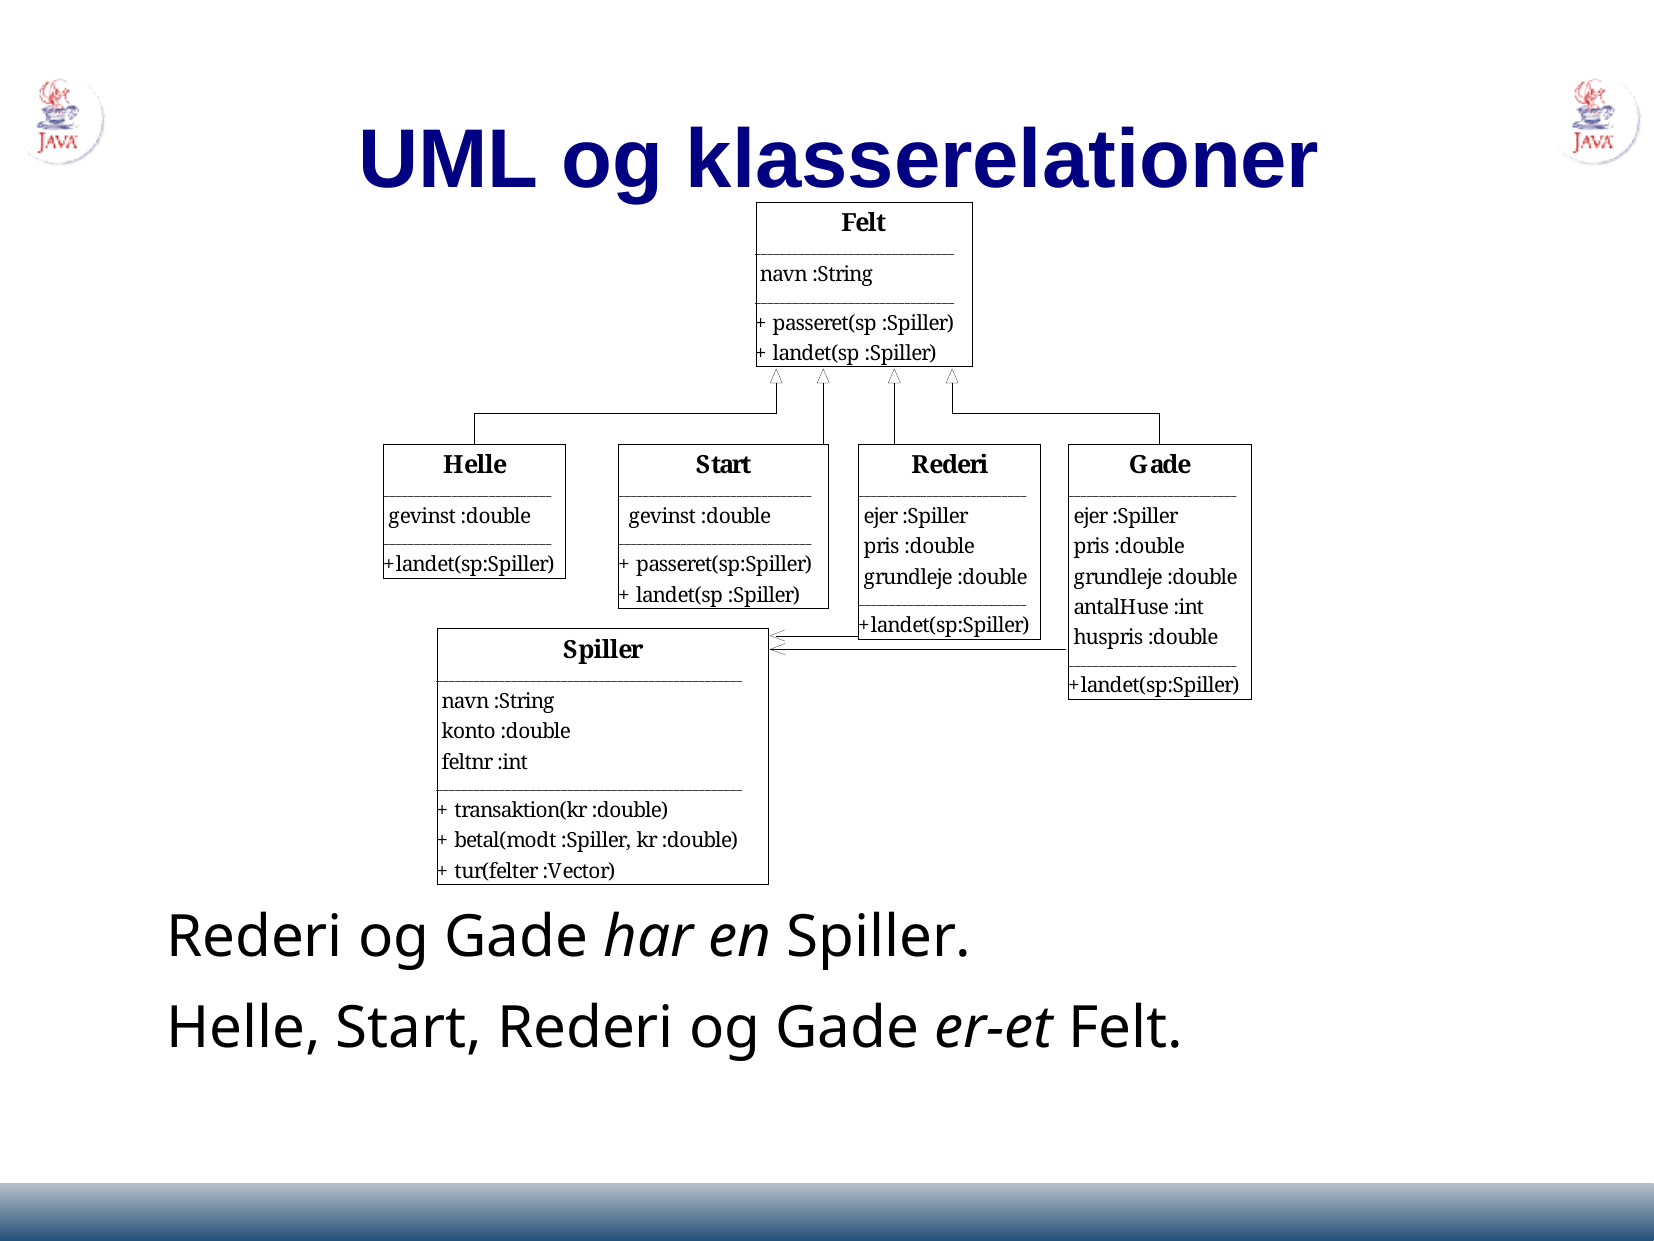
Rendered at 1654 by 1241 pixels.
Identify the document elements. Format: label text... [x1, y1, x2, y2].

picture [1545, 71, 1645, 169]
chart [334, 193, 1262, 914]
list Rederi og Gade har en Spiller. Helle, Start, Rederi og Gade er-et Felt. [154, 894, 1535, 1222]
picture [10, 71, 109, 169]
title UML og klasserelationer [156, 55, 1534, 263]
